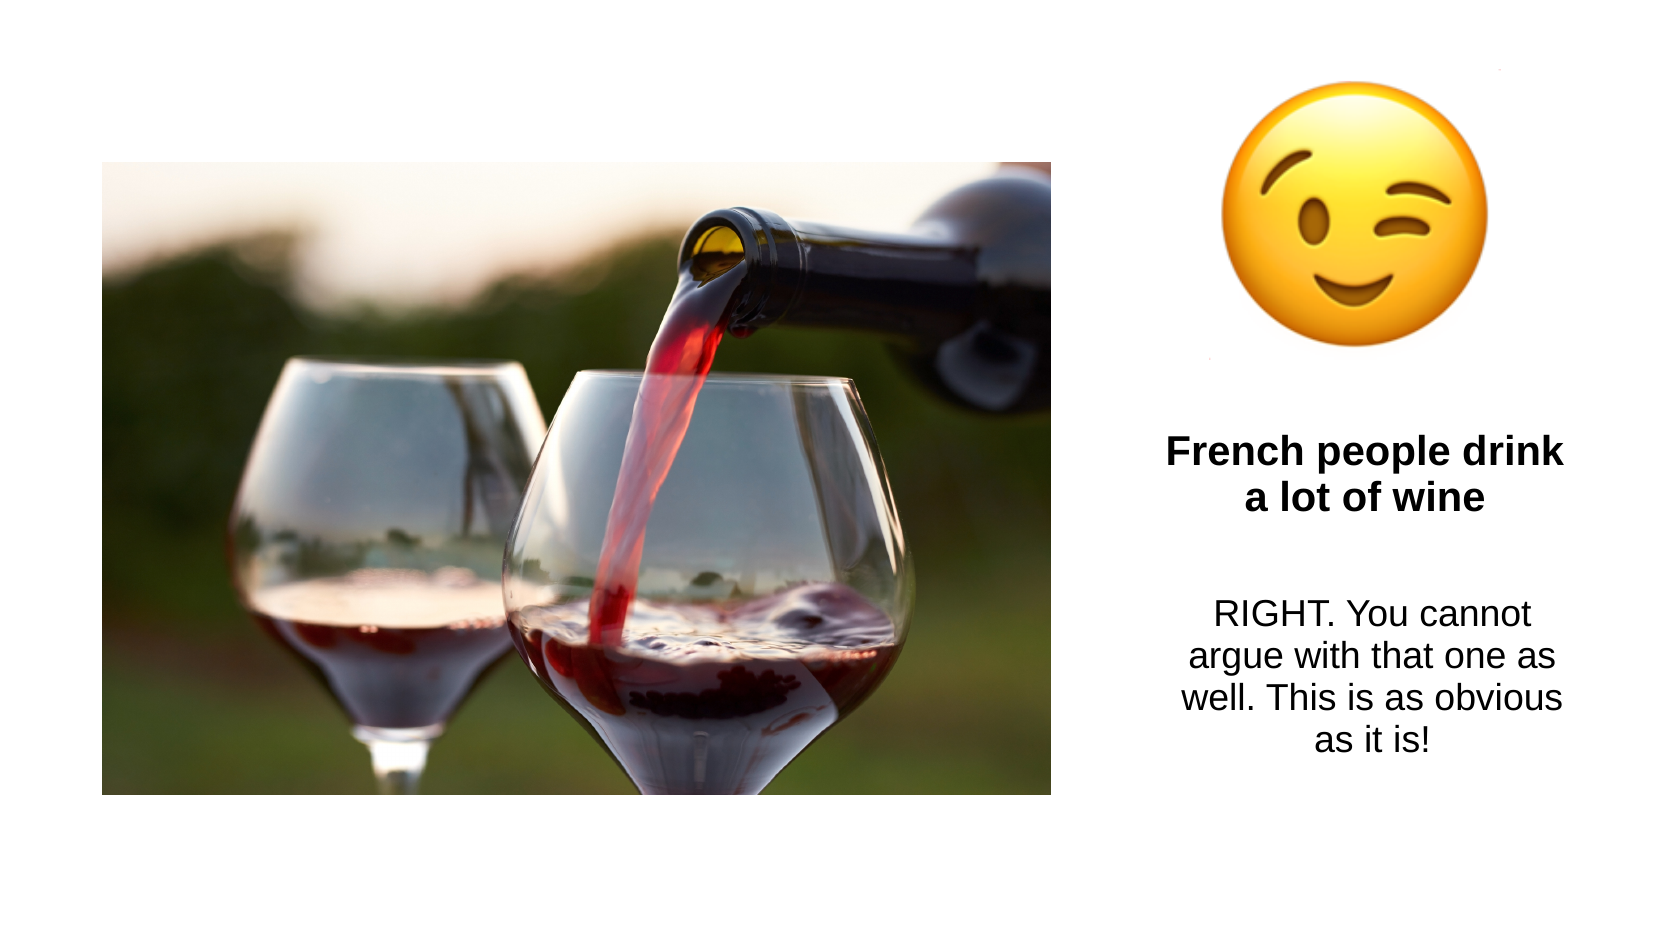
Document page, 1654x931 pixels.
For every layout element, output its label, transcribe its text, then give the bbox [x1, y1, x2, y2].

text_box RIGHT. You cannot argue with that one as well. This is as obvious as it is! [1155, 585, 1591, 768]
picture [1209, 69, 1501, 361]
picture [102, 162, 1051, 796]
text_box French people drink a lot of wine [1140, 420, 1591, 528]
